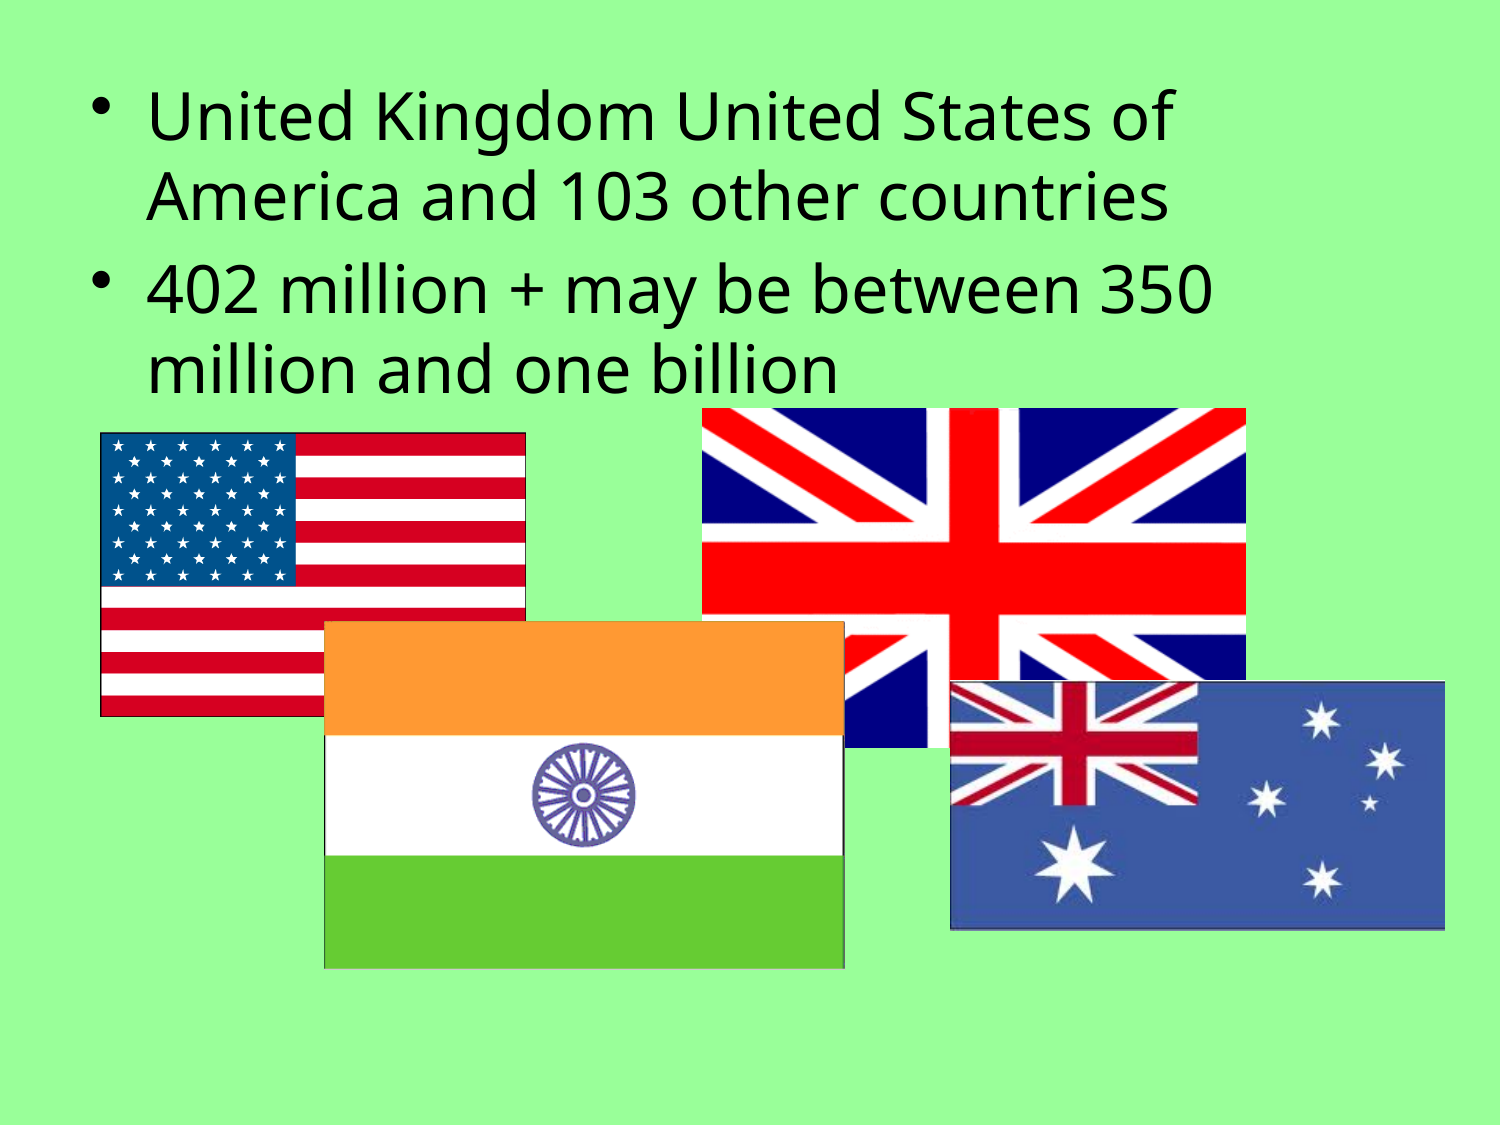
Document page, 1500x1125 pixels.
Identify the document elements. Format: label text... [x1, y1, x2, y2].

list United Kingdom United States of America and 103 other countries 402 million + may be between 350 million and one billion [75, 66, 1425, 1005]
picture [100, 408, 1445, 970]
